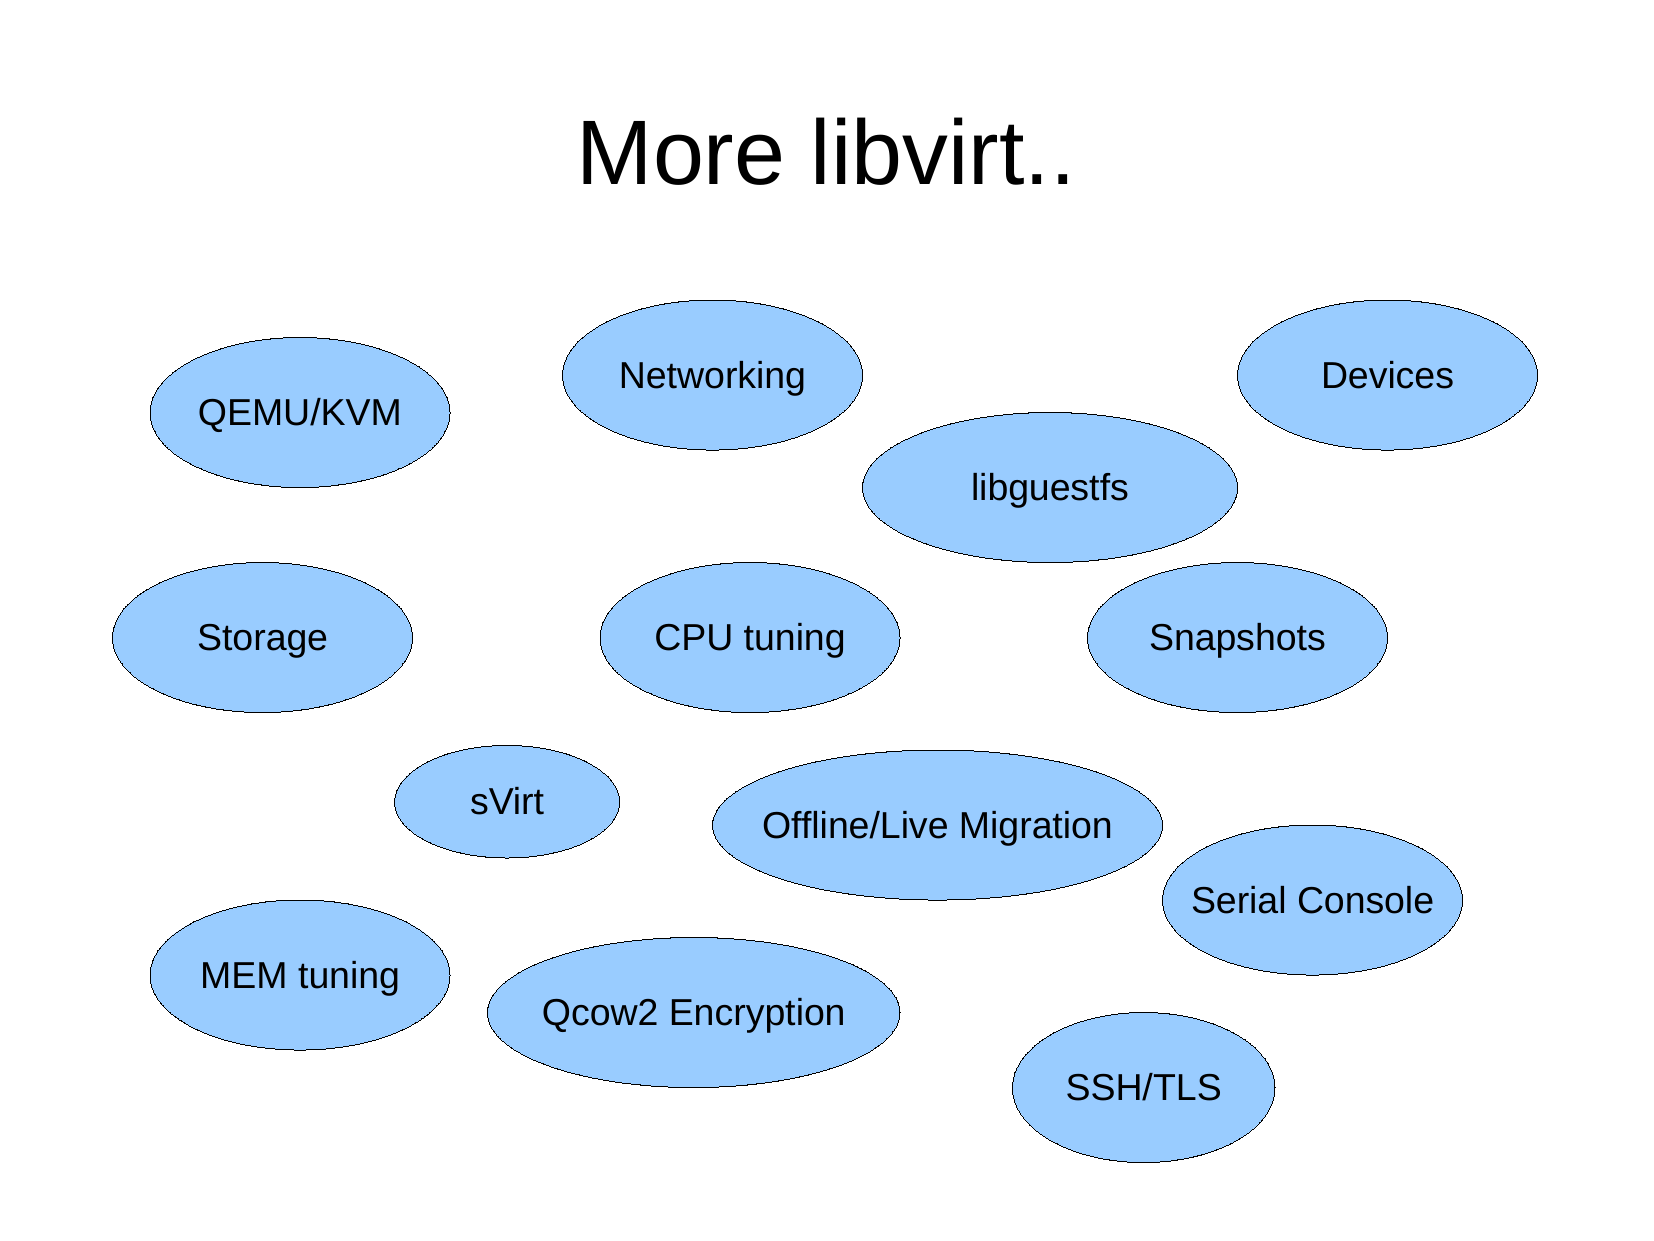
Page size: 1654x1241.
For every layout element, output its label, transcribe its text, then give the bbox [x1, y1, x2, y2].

text_box Snapshots [1087, 562, 1388, 713]
text_box Qcow2 Encryption [487, 937, 901, 1088]
text_box Devices [1237, 300, 1538, 451]
text_box SSH/TLS [1012, 1012, 1276, 1163]
text_box CPU tuning [600, 562, 901, 713]
text_box Storage [112, 562, 413, 713]
text_box Networking [562, 300, 863, 451]
text_box sVirt [394, 745, 620, 859]
text_box MEM tuning [150, 900, 451, 1051]
text_box Offline/Live Migration [712, 750, 1163, 901]
title More libvirt.. [82, 49, 1571, 257]
text_box libguestfs [862, 412, 1238, 563]
text_box QEMU/KVM [150, 337, 451, 488]
text_box Serial Console [1162, 825, 1463, 976]
